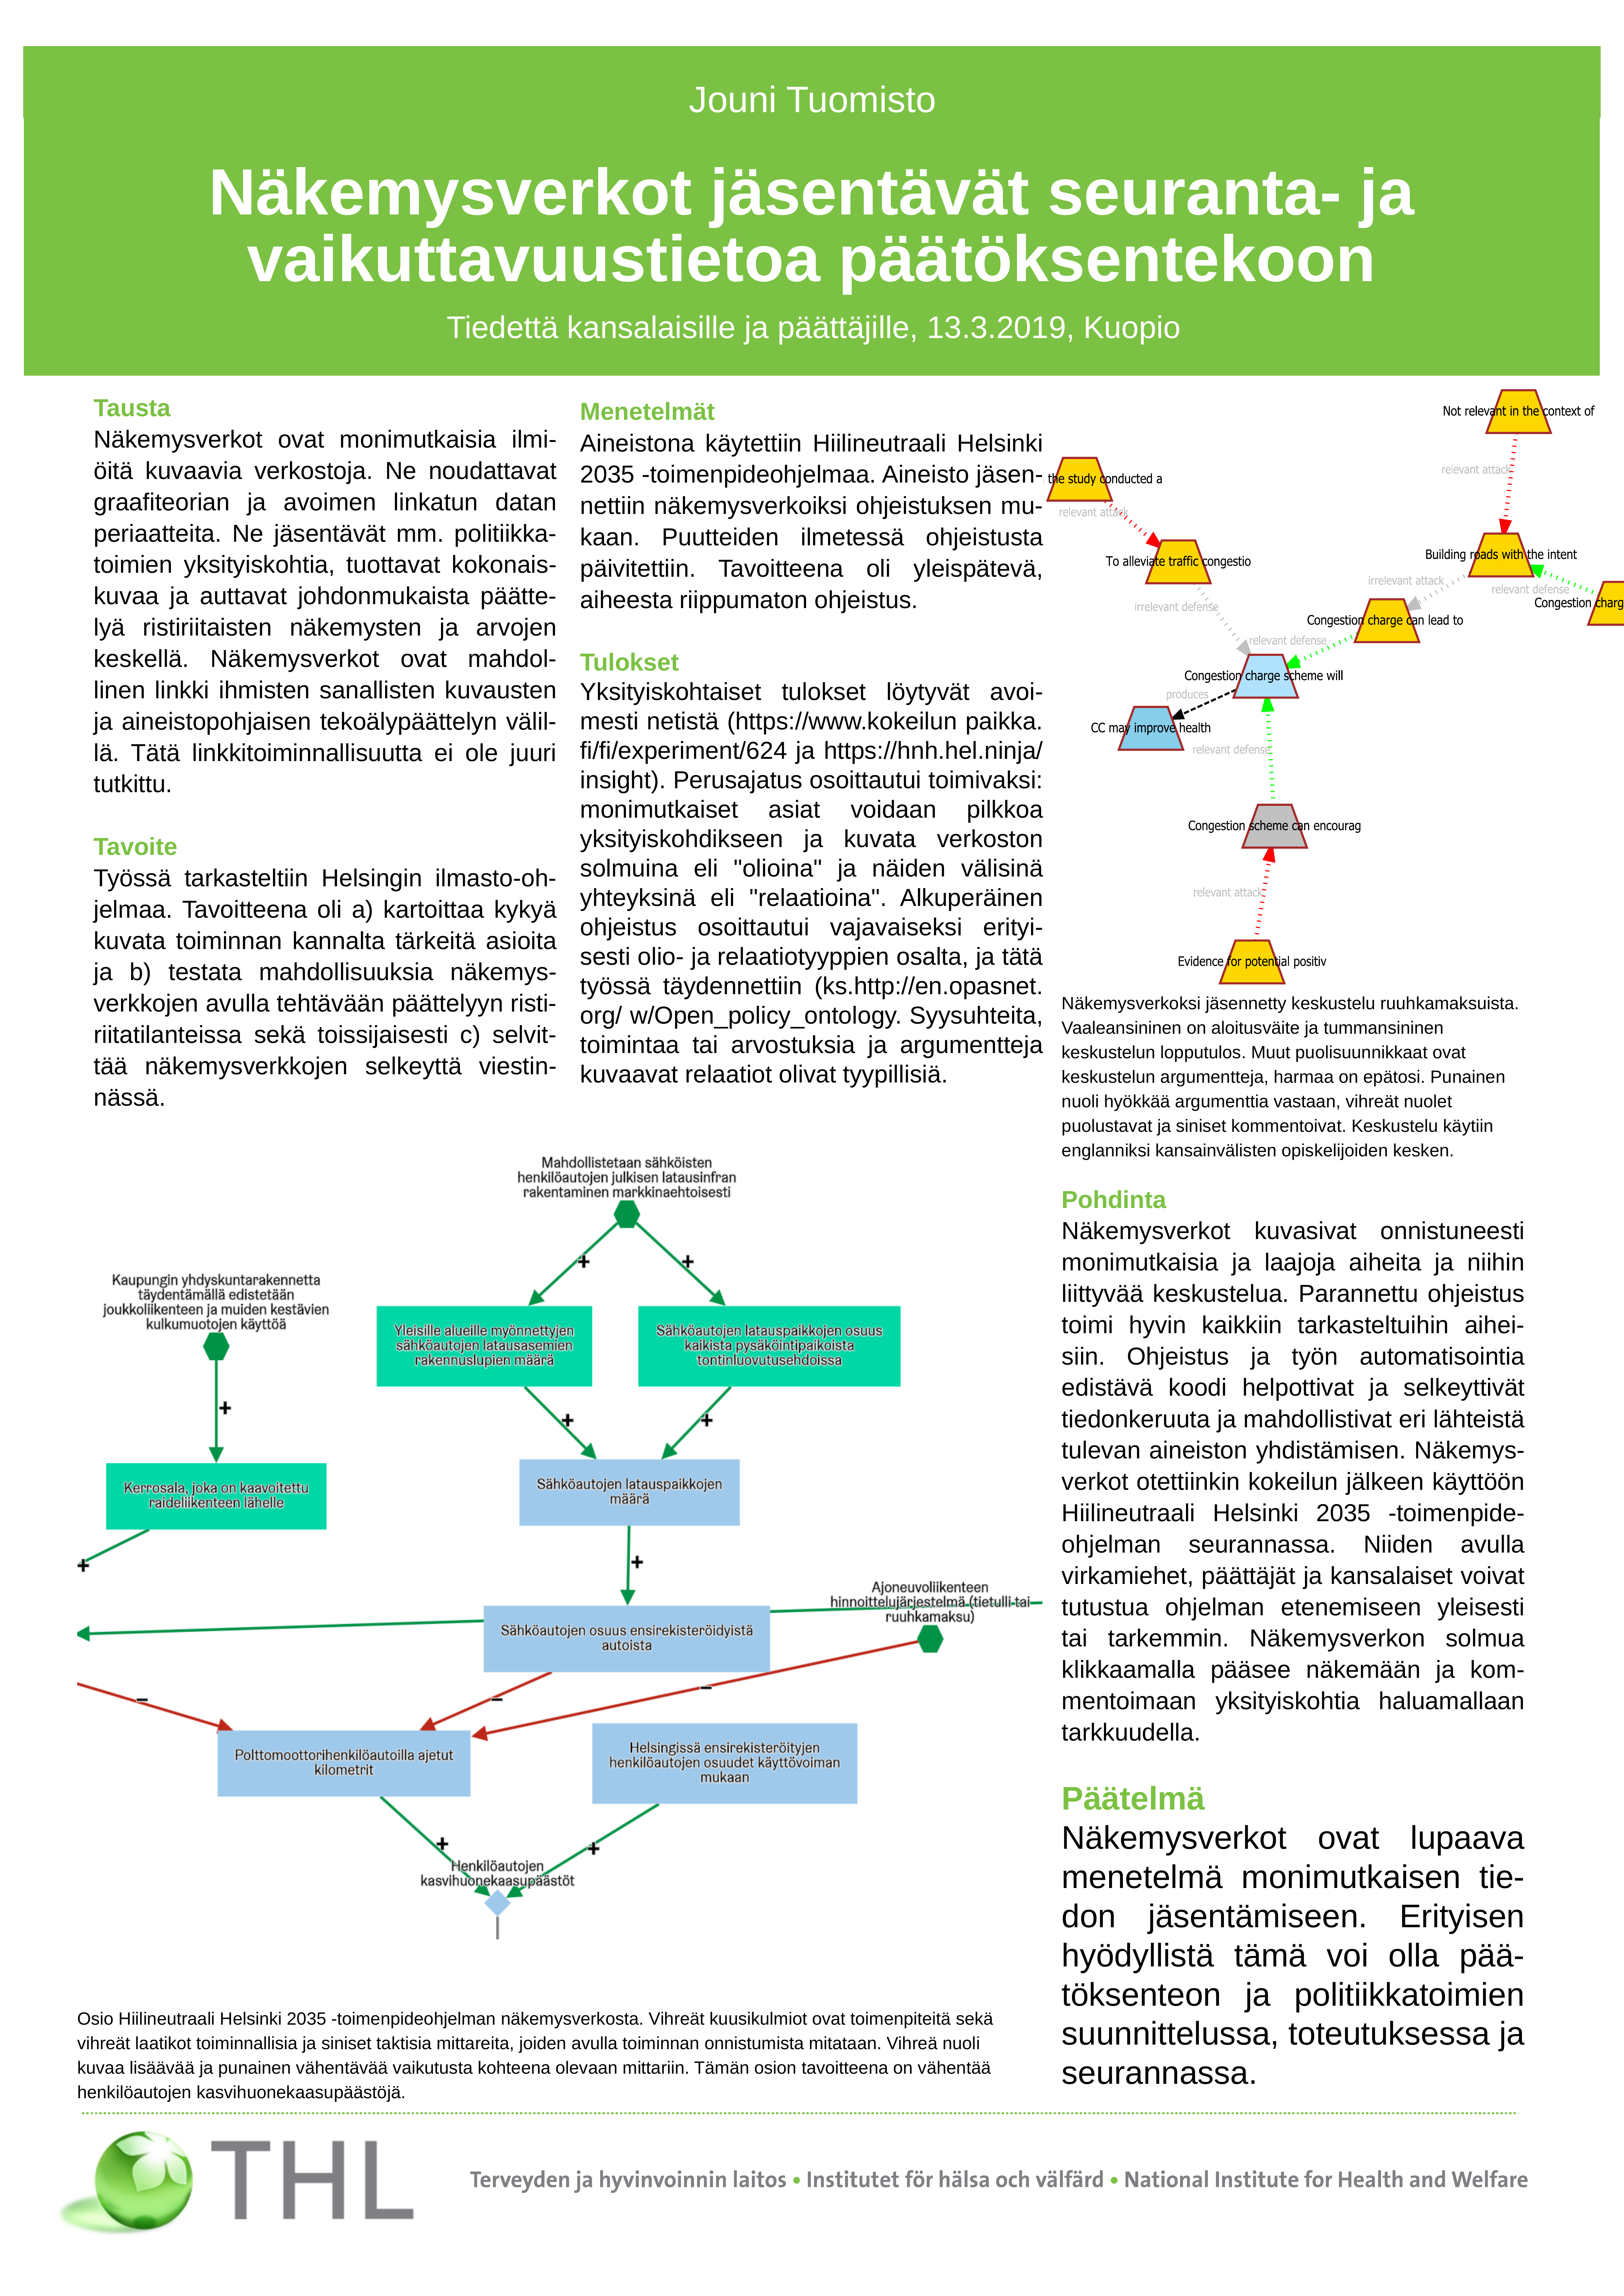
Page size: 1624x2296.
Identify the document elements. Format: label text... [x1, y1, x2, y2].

picture [356, 2094, 360, 2097]
picture [346, 2094, 350, 2097]
picture [379, 2093, 384, 2097]
text_box Menetelmät Aineistona käytettiin Hiilineutraali Helsinki 2035 -toimenpideohjelmaa. Aineisto jäsen-nettiin näkemysverkoiksi ohjeistuksen mu-kaan. Puutteiden ilmetessä ohjeistusta päivitettiin. Tavoitteena oli yleispätevä, aiheesta riippumaton ohjeistus. Tulokset Yksityiskohtaiset tulokset löytyvät avoi-mesti netistä (https://www.kokeilun paikka. fi/fi/experiment/624 ja https://hnh.hel.ninja/ insight). Perusajatus osoittautui toimivaksi: monimutkaiset asiat voidaan pilkkoa yksityiskohdikseen ja kuvata verkoston solmuina eli "olioina" ja näiden välisinä yhteyksinä eli "relaatioina". Alkuperäinen ohjeistus osoittautui vajavaiseksi erityi-sesti olio- ja relaatiotyyppien osalta, ja tätä työssä täydennettiin (ks.http://en.opasnet. org/ w/Open_policy_ontology. Syysuhteita, toimintaa tai arvostuksia ja argumentteja kuvaavat relaatiot olivat tyypillisiä. [580, 394, 1044, 1170]
picture [1043, 385, 1624, 989]
text_box Näkemysverkoksi jäsennetty keskustelu ruuhkamaksuista. Vaaleansininen on aloitusväite ja tummansininen keskustelun lopputulos. Muut puolisuunnikkaat ovat keskustelun argumentteja, harmaa on epätosi. Punainen nuoli hyökkää argumenttia vastaan, vihreät nuolet puolustavat ja siniset kommentoivat. Keskustelu käytiin englanniksi kansainvälisten opiskelijoiden kesken. [1061, 989, 1525, 1120]
picture [77, 1131, 1042, 1939]
picture [393, 2094, 398, 2097]
picture [336, 2093, 341, 2097]
picture [307, 2094, 312, 2097]
picture [146, 2093, 150, 2097]
picture [126, 2093, 131, 2097]
picture [249, 2093, 254, 2097]
text_box Tiedettä kansalaisille ja päättäjille, 13.3.2019, Kuopio [70, 306, 1557, 347]
picture [23, 2093, 452, 2269]
picture [227, 2093, 230, 2097]
text_box Tausta Näkemysverkot ovat monimutkaisia ilmi-öitä kuvaavia verkostoja. Ne noudattavat graafiteorian ja avoimen linkatun datan periaatteita. Ne jäsentävät mm. politiikka-toimien yksityiskohtia, tuottavat kokonais-kuvaa ja auttavat johdonmukaista päätte-lyä ristiriitaisten näkemysten ja arvojen keskellä. Näkemysverkot ovat mahdol-linen linkki ihmisten sanallisten kuvausten ja aineistopohjaisen tekoälypäättelyn välil-lä. Tätä linkkitoiminnallisuutta ei ole juuri tutkittu. Tavoite Työssä tarkasteltiin Helsingin ilmasto-oh-jelmaa. Tavoitteena oli a) kartoittaa kykyä kuvata toiminnan kannalta tärkeitä asioita ja b) testata mahdollisuuksia näkemys-verkkojen avulla tehtävään päättelyyn risti-riitatilanteissa sekä toissijaisesti c) selvit-tää näkemysverkkojen selkeyttä viestin-nässä. [93, 390, 557, 1131]
picture [326, 2093, 331, 2097]
picture [160, 2093, 165, 2097]
picture [297, 2094, 302, 2097]
text_box Jouni Tuomisto [69, 81, 1556, 122]
picture [259, 2093, 264, 2097]
picture [208, 2094, 212, 2097]
title Näkemysverkot jäsentävät seuranta- ja vaikuttavuustietoa päätöksentekoon [24, 113, 1600, 376]
text_box Pohdinta Näkemysverkot kuvasivat onnistuneesti monimutkaisia ja laajoja aiheita ja niihin liittyvää keskustelua. Parannettu ohjeistus toimi hyvin kaikkiin tarkasteltuihin aihei-siin. Ohjeistus ja työn automatisointia edistävä koodi helpottivat ja selkeyttivät tiedonkeruuta ja mahdollistivat eri lähteistä tulevan aineiston yhdistämisen. Näkemys-verkot otettiinkin kokeilun jälkeen käyttöön Hiilineutraali Helsinki 2035 -toimenpide-ohjelman seurannassa. Niiden avulla virkamiehet, päättäjät ja kansalaiset voivat tutustua ohjelman etenemiseen yleisesti tai tarkemmin. Näkemysverkon solmua klikkaamalla pääsee näkemään ja kom-mentoimaan yksityiskohtia haluamallaan tarkkuudella. Päätelmä Näkemysverkot ovat lupaava menetelmä monimutkaisen tie-don jäsentämiseen. Erityisen hyödyllistä tämä voi olla pää-töksenteon ja politiikkatoimien suunnittelussa, toteutuksessa ja seurannassa. [1061, 1182, 1525, 2105]
picture [468, 2167, 1530, 2195]
picture [136, 2094, 140, 2097]
text_box Osio Hiilineutraali Helsinki 2035 -toimenpideohjelman näkemysverkosta. Vihreät kuusikulmiot ovat toimenpiteitä sekä vihreät laatikot toiminnallisia ja siniset taktisia mittareita, joiden avulla toiminnan onnistumista mitataan. Vihreä nuoli kuvaa lisäävää ja punainen vähentävää vaikutusta kohteena olevaan mittariin. Tämän osion tavoitteena on vähentää henkilöautojen kasvihuonekaasupäästöjä. [77, 2004, 1027, 2058]
